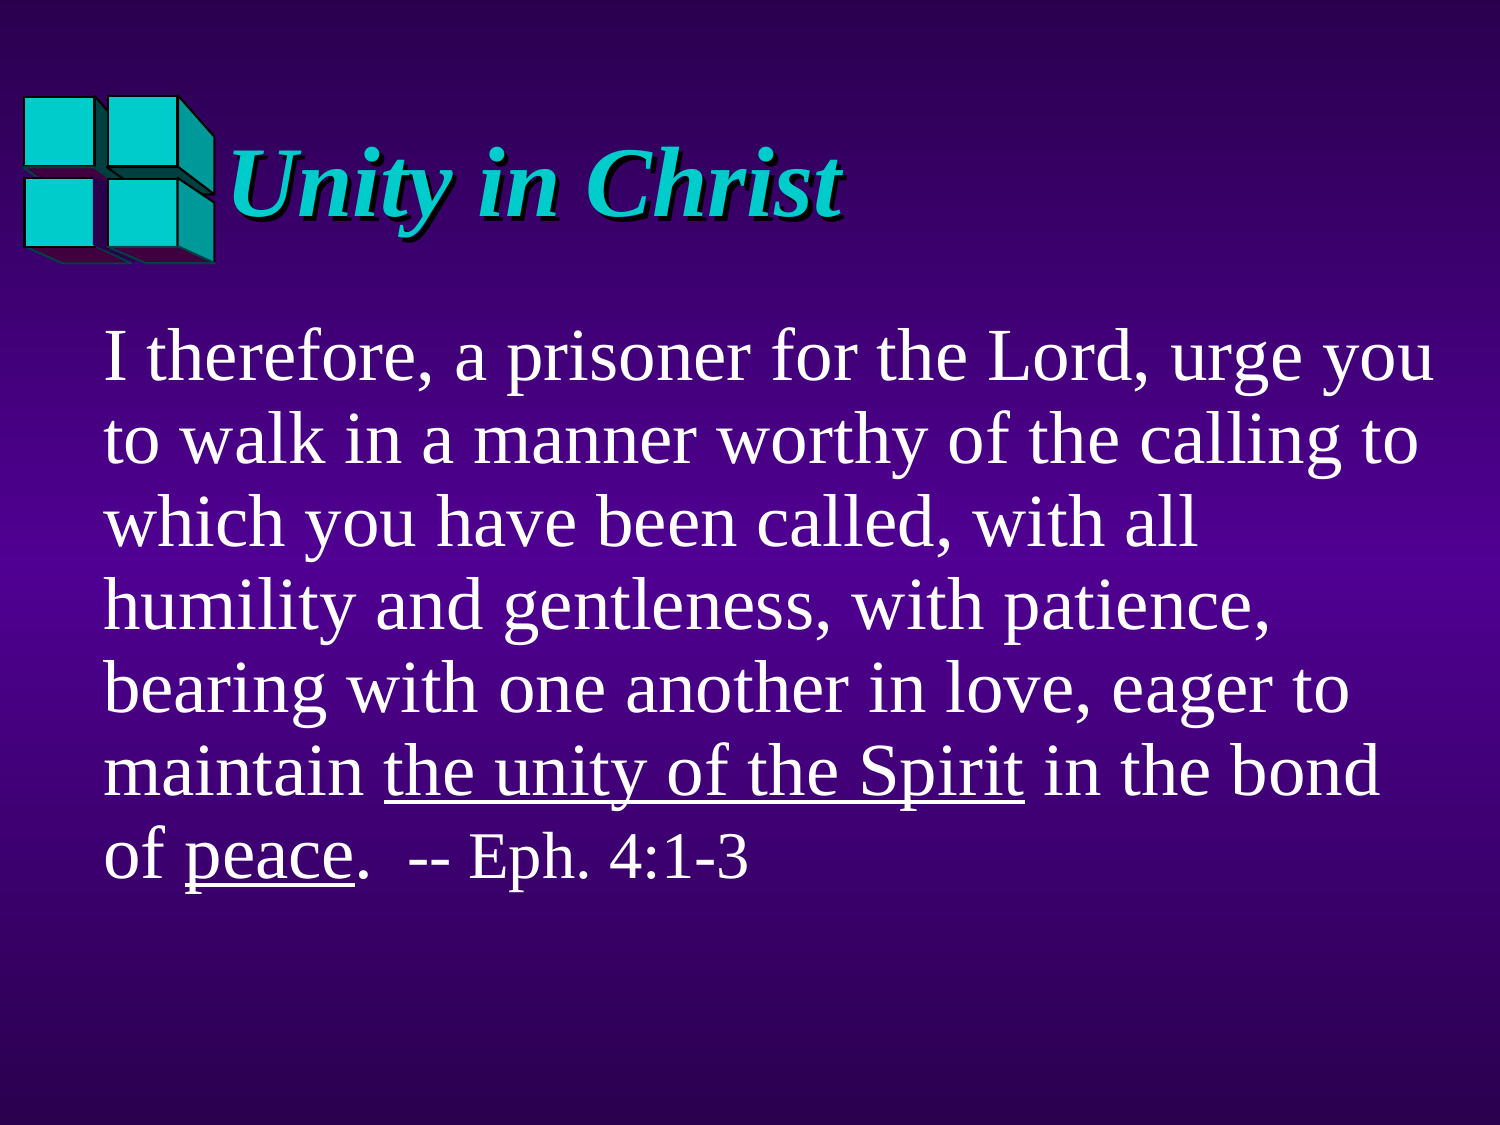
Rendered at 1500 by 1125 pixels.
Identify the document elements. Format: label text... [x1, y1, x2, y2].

text_box I therefore, a prisoner for the Lord, urge you to walk in a manner worthy of the calling to which you have been called, with all humility and gentleness, with patience, bearing with one another in love, eager to maintain the unity of the Spirit in the bond of peace. -- Eph. 4:1-3 [88, 306, 1454, 903]
title Unity in Christ [224, 55, 1388, 306]
